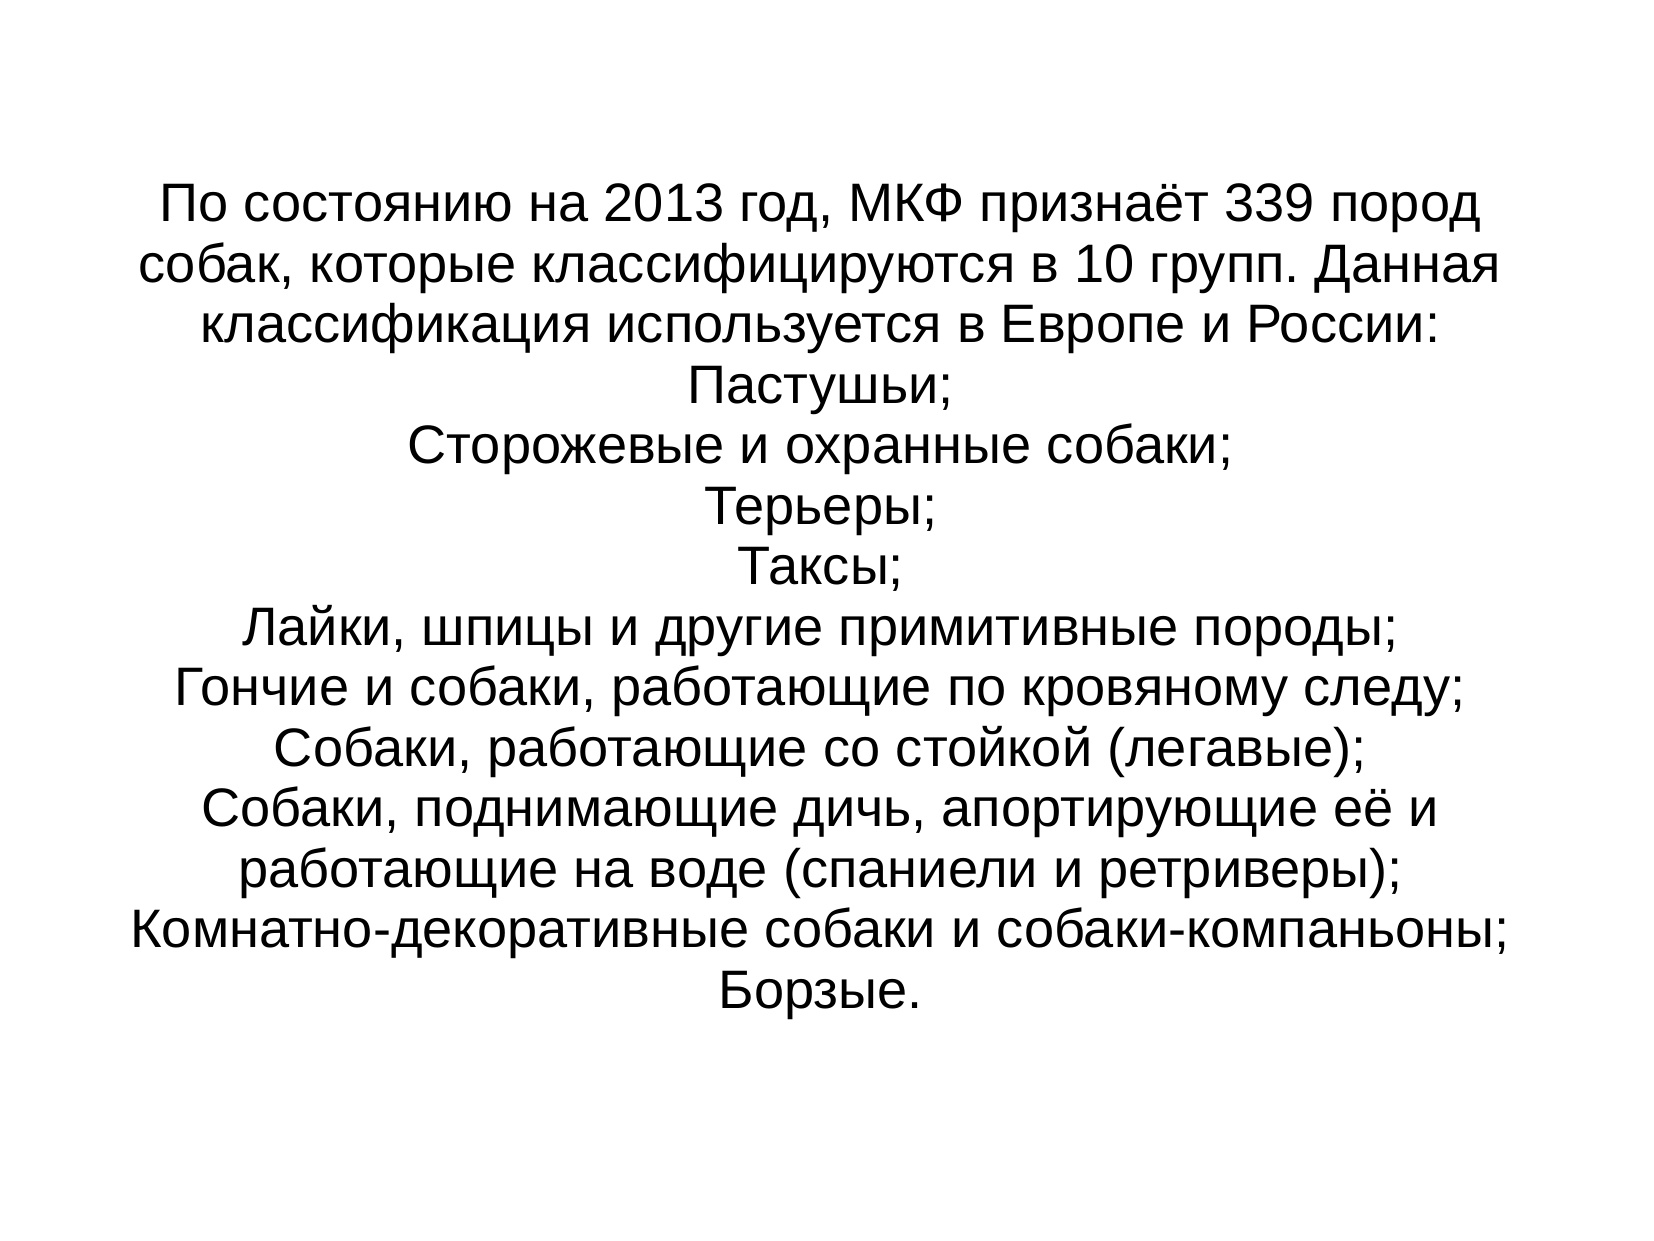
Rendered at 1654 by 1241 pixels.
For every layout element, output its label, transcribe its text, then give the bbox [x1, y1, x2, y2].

title По состоянию на 2013 год, МКФ признаёт 339 пород собак, которые классифицируются в 10 групп. Данная классификация используется в Европе и России: Пастушьи; Сторожевые и охранные собаки; Терьеры; Таксы; Лайки, шпицы и другие примитивные породы; Гончие и собаки, работающие по кровяному следу; Собаки, работающие со стойкой (легавые); Собаки, поднимающие дичь, апортирующие её и работающие на воде (спаниели и ретриверы); Комнатно-декоративные собаки и собаки-компаньоны; Борзые. [76, 59, 1565, 1134]
